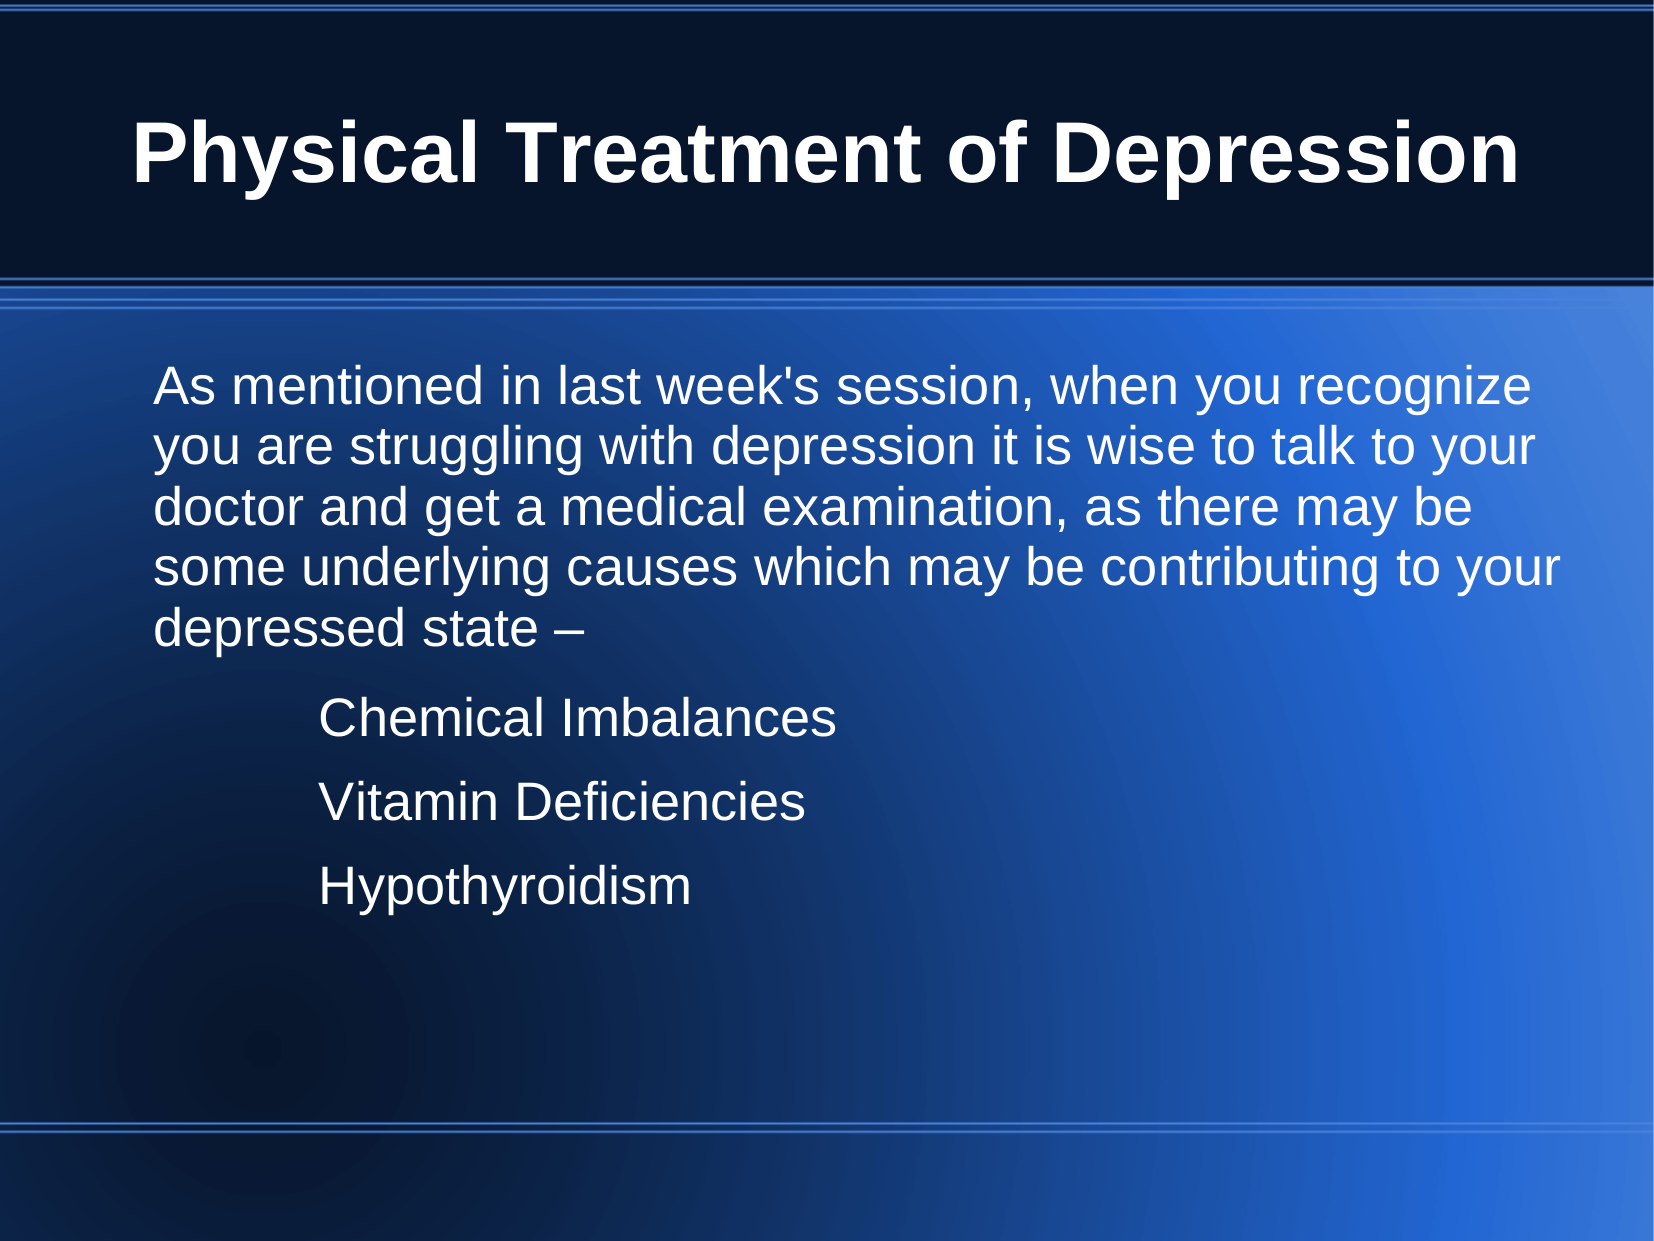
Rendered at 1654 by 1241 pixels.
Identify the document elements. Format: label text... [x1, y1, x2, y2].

title Physical Treatment of Depression [82, 49, 1571, 257]
list As mentioned in last week's session, when you recognize you are struggling with depression it is wise to talk to your doctor and get a medical examination, as there may be some underlying causes which may be contributing to your depressed state – Chemical Imbalances Vitamin Deficiencies Hypothyroidism [82, 355, 1571, 1058]
picture [0, 0, 1654, 1241]
